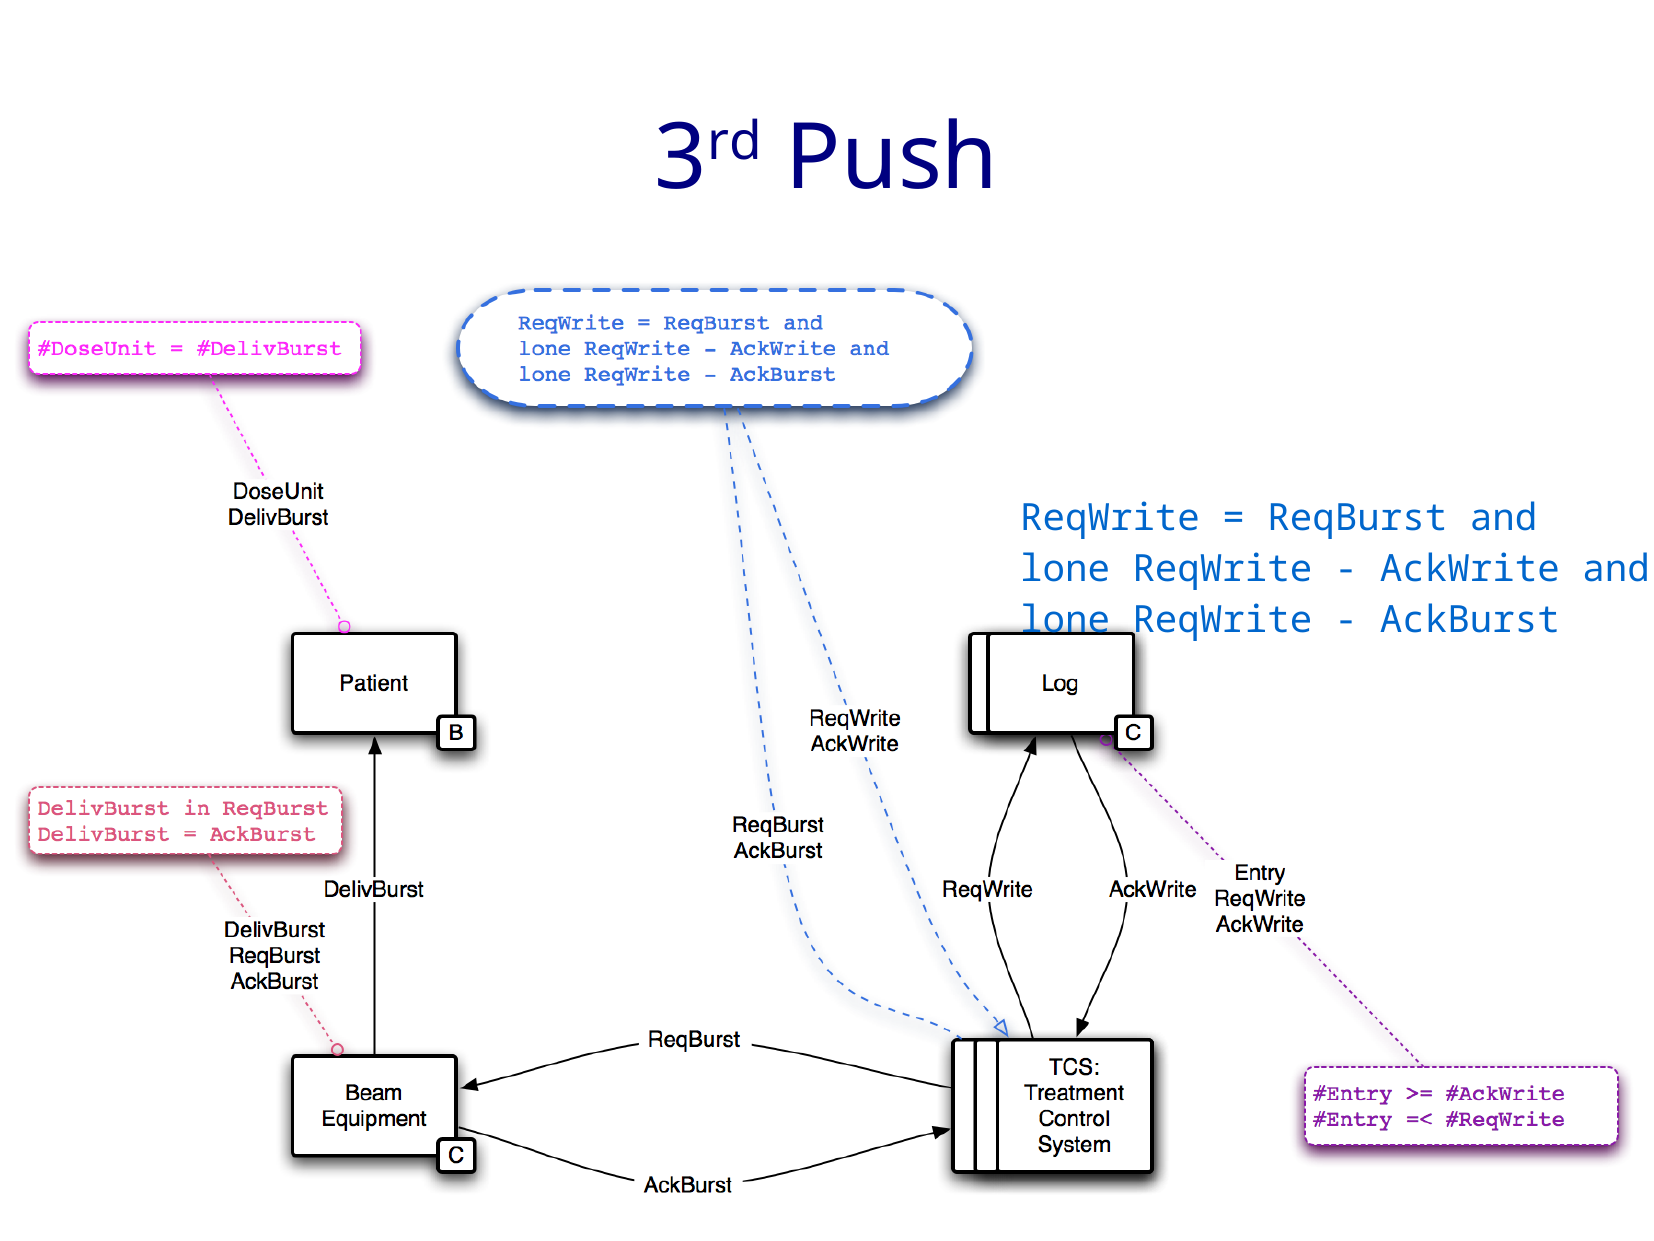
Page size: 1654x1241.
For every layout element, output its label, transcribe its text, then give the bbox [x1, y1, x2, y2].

text_box ReqWrite = ReqBurst and lone ReqWrite - AckWrite and lone ReqWrite - AckBurst [1005, 483, 1654, 629]
picture [0, 260, 1654, 1216]
title 3rd Push [82, 49, 1571, 257]
